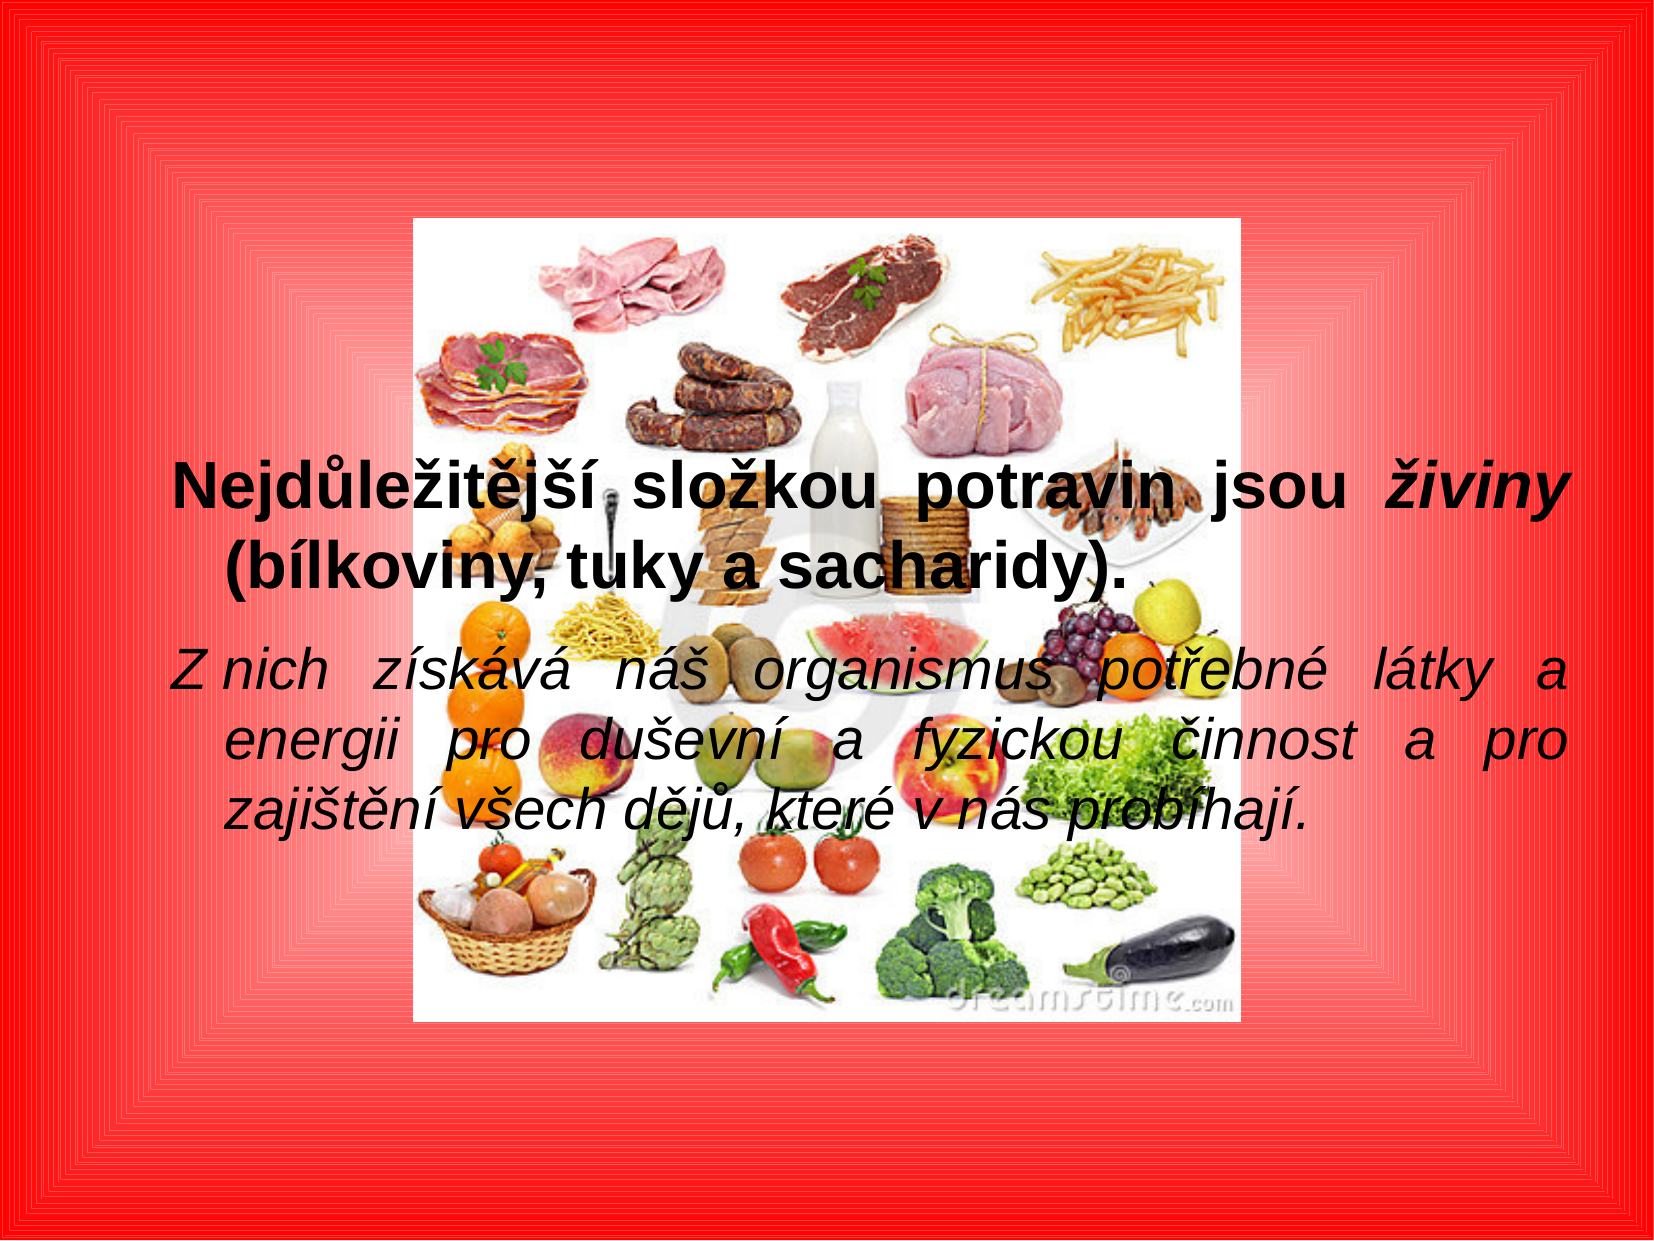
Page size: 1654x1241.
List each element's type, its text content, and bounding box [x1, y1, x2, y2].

picture [709, 815, 724, 826]
picture [1160, 815, 1176, 826]
picture [997, 815, 1013, 826]
picture [1076, 815, 1092, 826]
list Nejdůležitější složkou potravin jsou živiny (bílkoviny, tuky a sacharidy). Z nich získává náš organismus potřebné látky a energii pro duševní a fyzickou činnost a pro zajištění všech dějů, které v nás probíhají. [82, 441, 1571, 815]
picture [1127, 815, 1144, 826]
picture [923, 815, 929, 824]
picture [413, 815, 1241, 1022]
picture [465, 815, 471, 824]
picture [630, 815, 646, 826]
picture [413, 219, 1241, 441]
